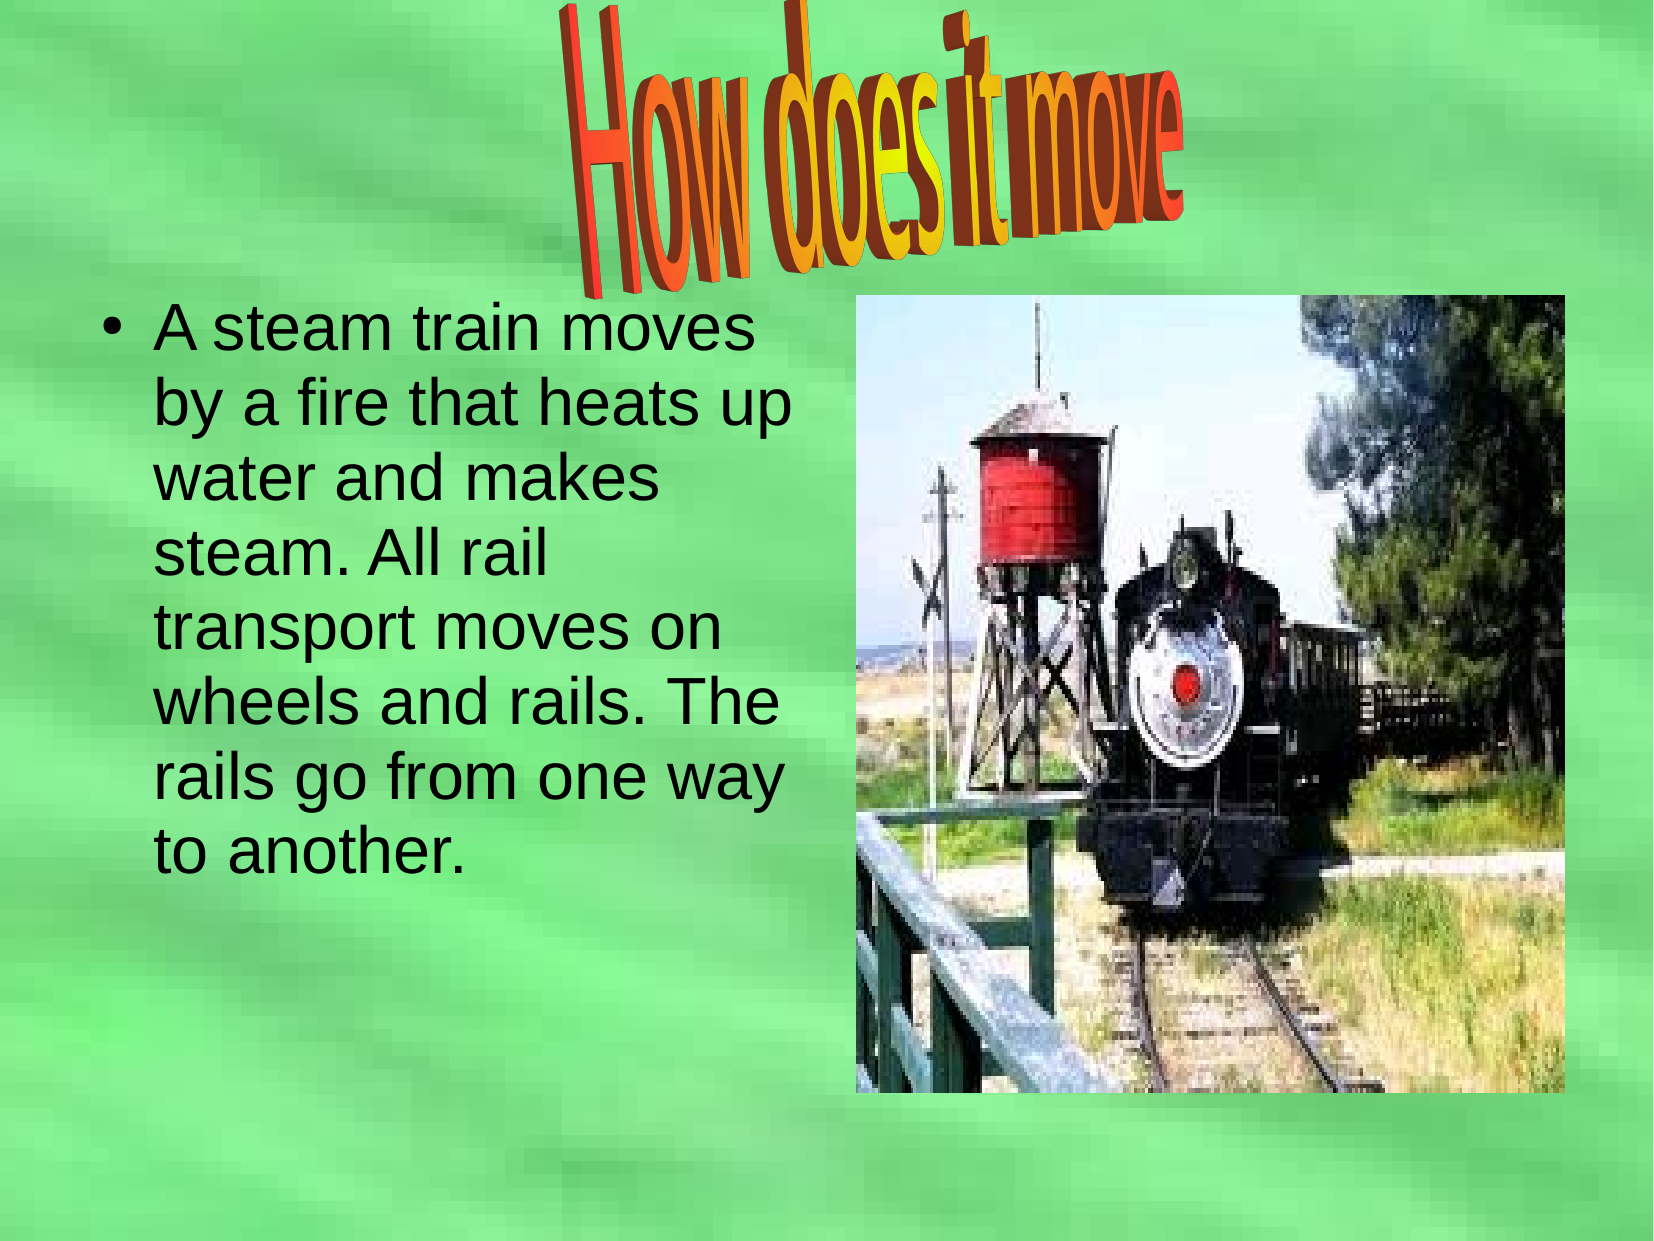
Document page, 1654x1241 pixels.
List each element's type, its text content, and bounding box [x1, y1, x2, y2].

picture [835, 118, 843, 222]
picture [881, 172, 920, 224]
picture [787, 118, 797, 233]
list A steam train moves by a fire that heats up water and makes steam. All rail transport moves on wheels and rails. The rails go from one way to another. [82, 290, 809, 1109]
picture [0, 0, 1654, 1241]
